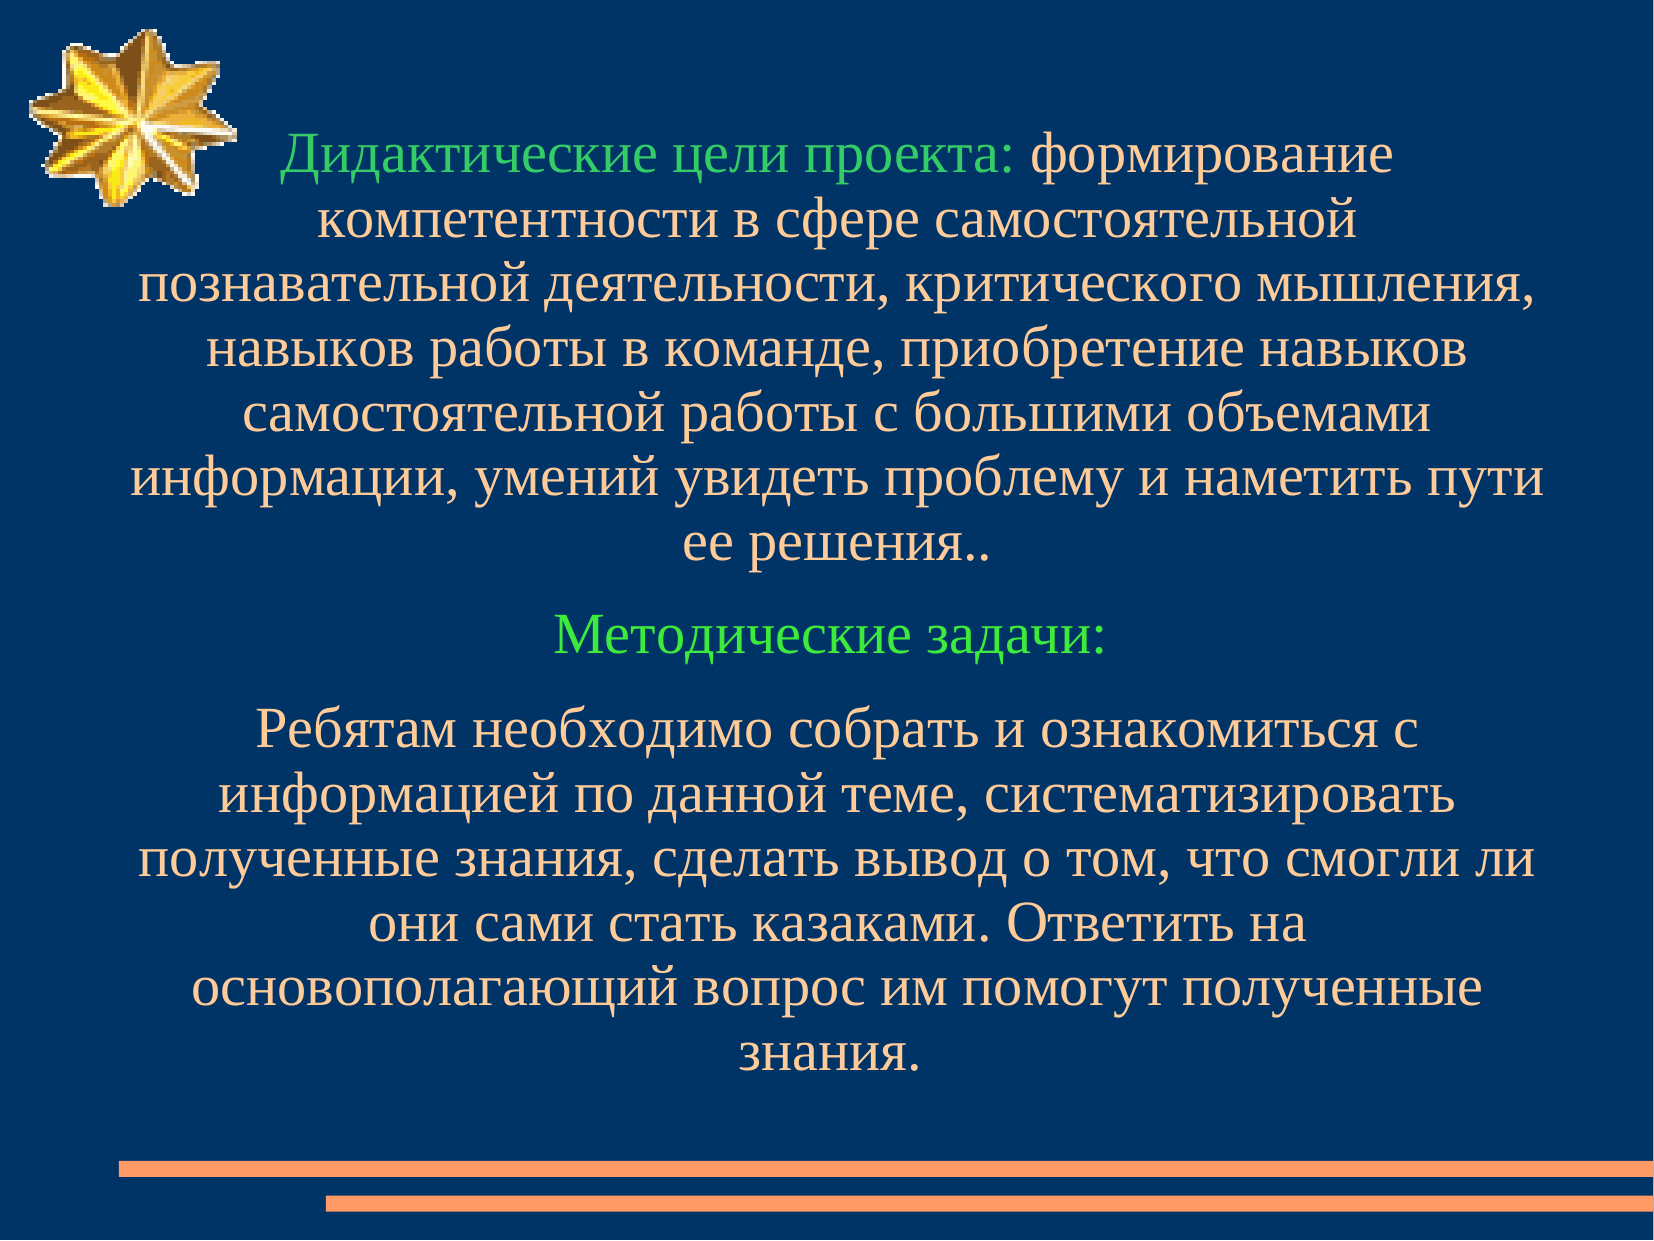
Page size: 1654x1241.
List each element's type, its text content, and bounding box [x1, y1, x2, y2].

subtitle Дидактические цели проекта: формирование компетентности в сфере самостоятельной познавательной деятельности, критического мышления, навыков работы в команде, приобретение навыков самостоятельной работы с большими объемами информации, умений увидеть проблему и наметить пути ее решения.. Методические задачи: Ребятам необходимо собрать и ознакомиться с информацией по данной теме, систематизировать полученные знания, сделать вывод о том, что смогли ли они сами стать казаками. Ответить на основополагающий вопрос им помогут полученные знания. [118, 113, 1558, 1152]
picture [29, 29, 237, 207]
